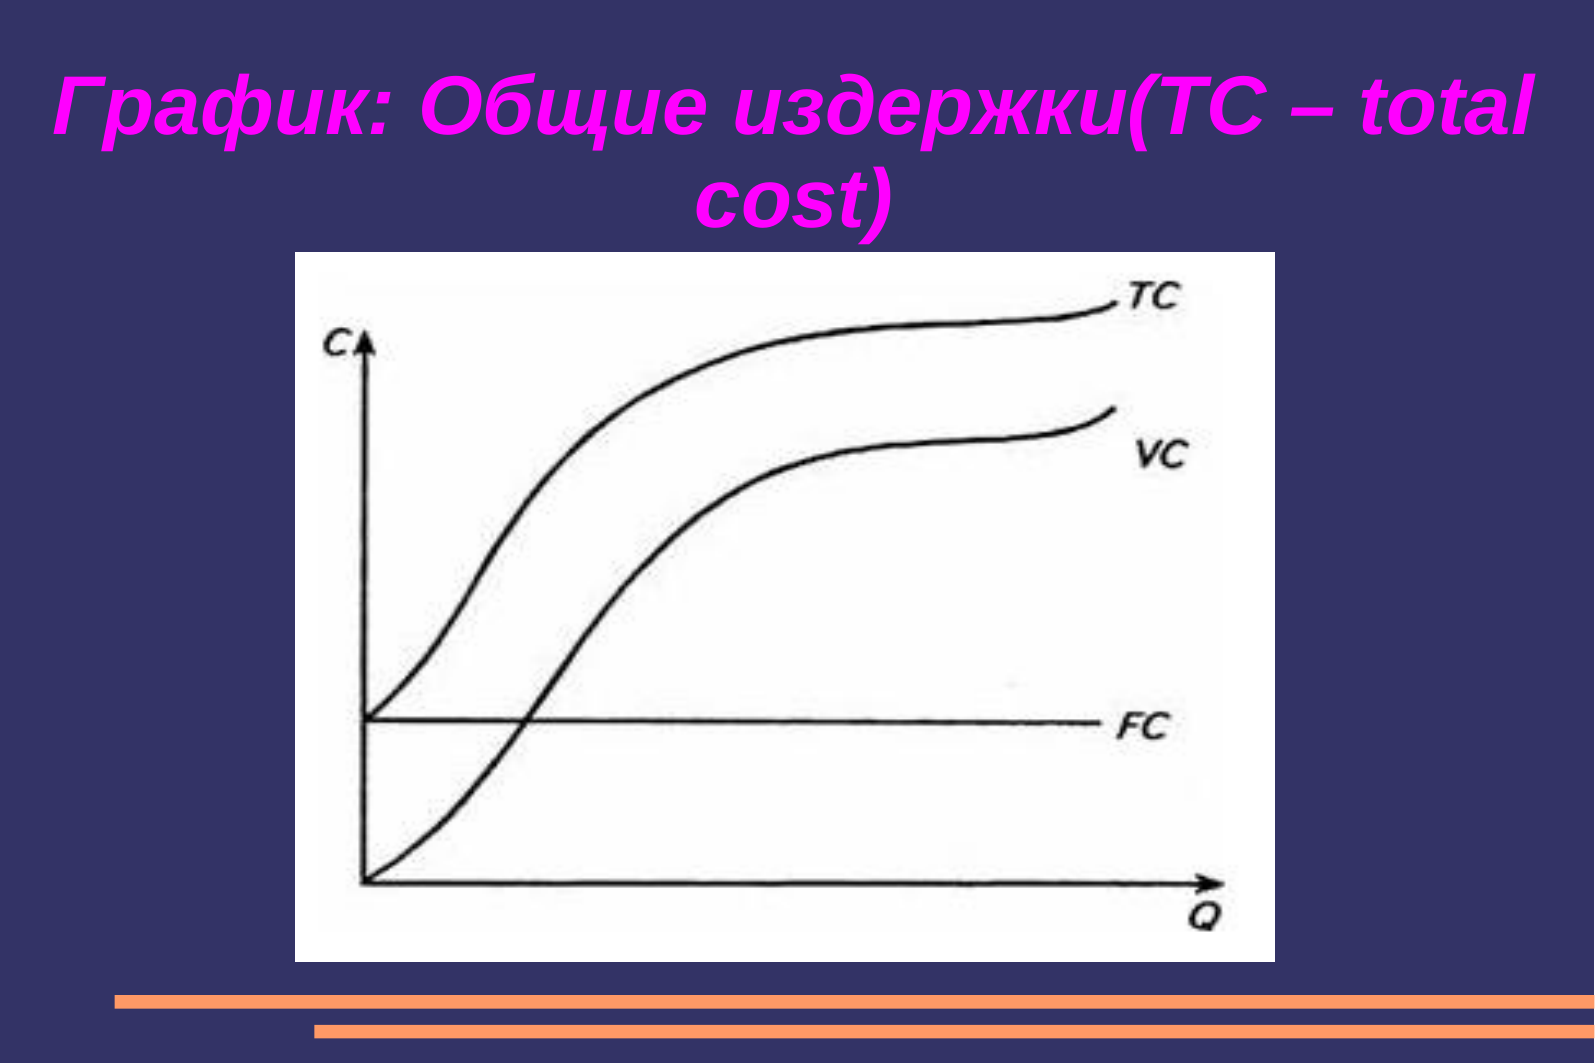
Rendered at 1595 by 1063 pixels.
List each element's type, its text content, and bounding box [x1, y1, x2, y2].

picture [295, 252, 1275, 962]
text_box График: Общие издержки(TC – total cost) [23, 59, 1565, 246]
